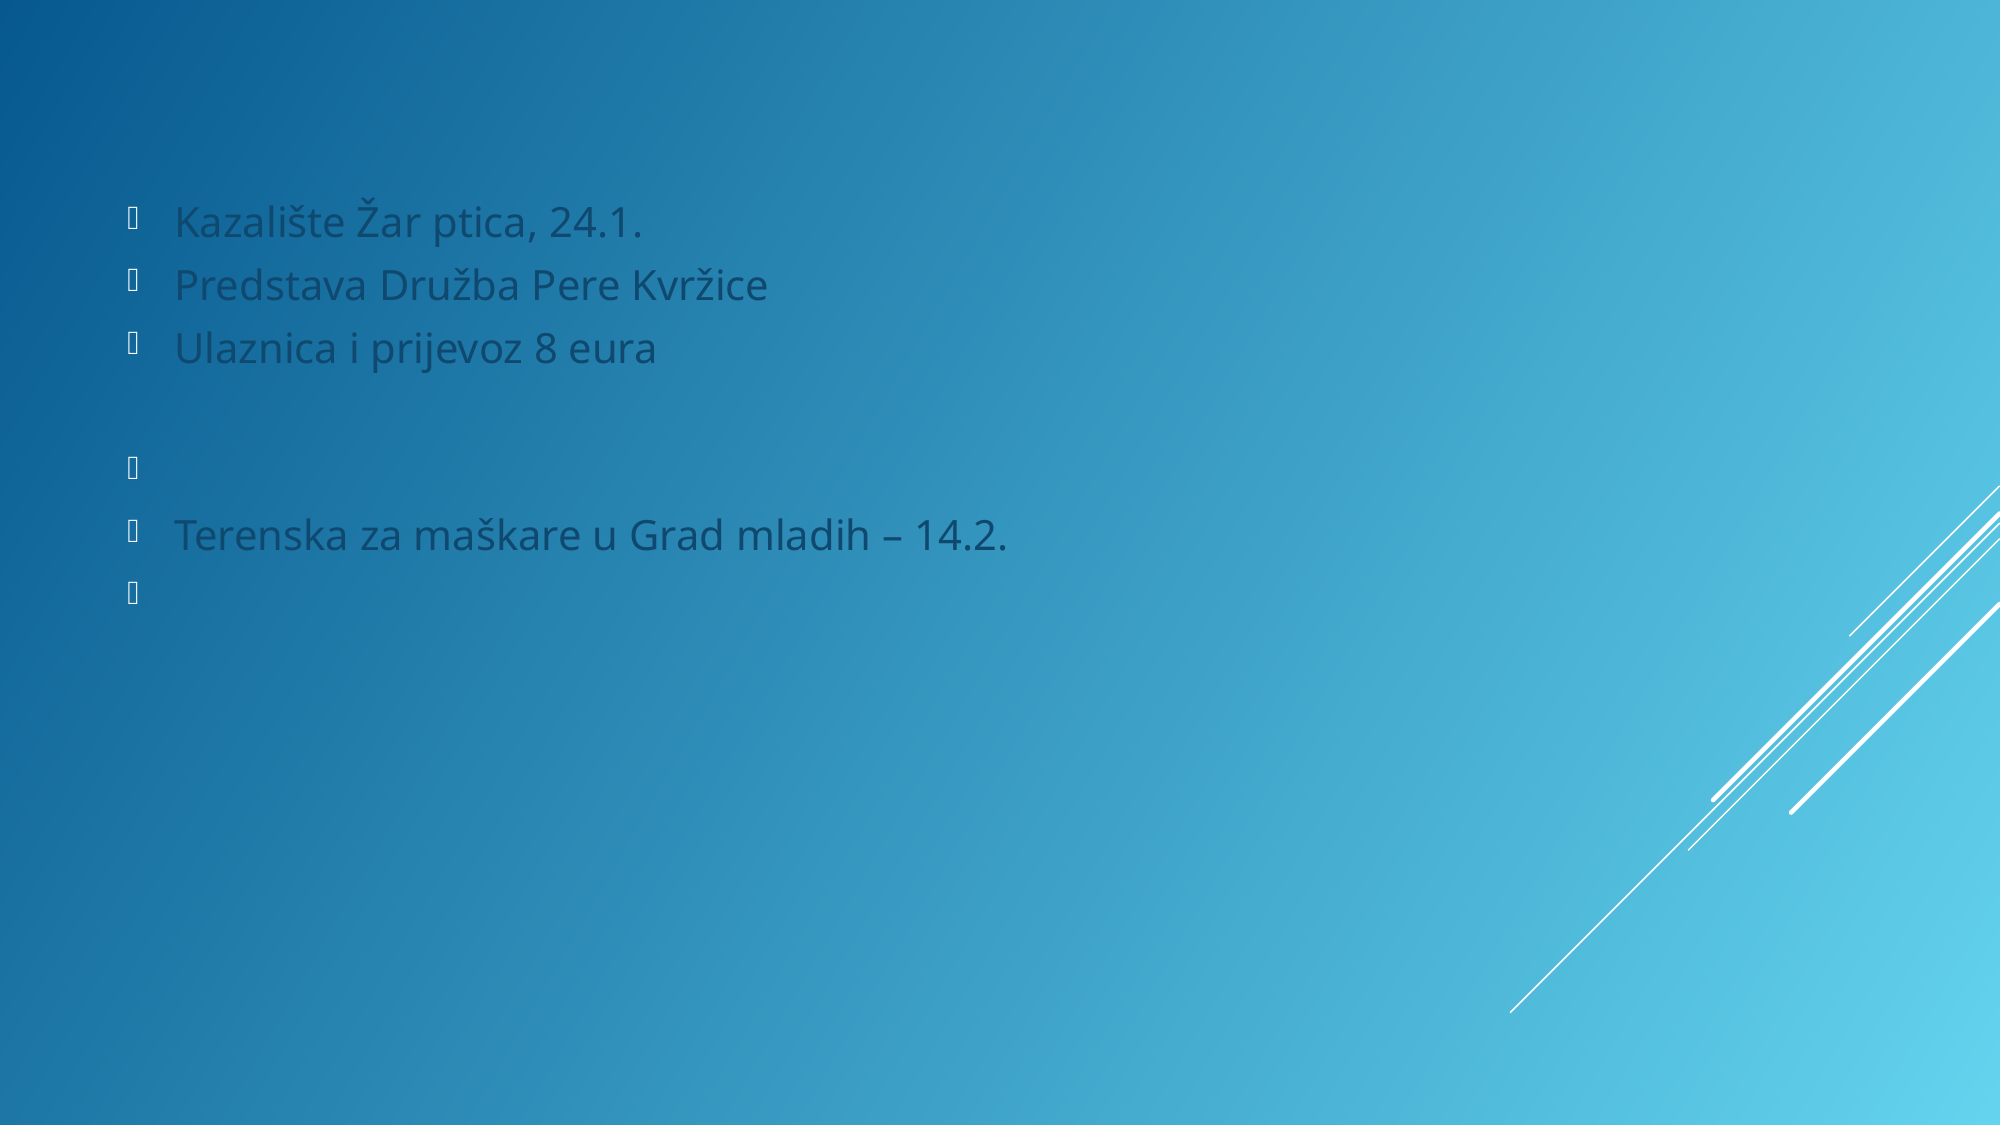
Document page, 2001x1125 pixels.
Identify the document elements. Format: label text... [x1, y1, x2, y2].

list Kazalište Žar ptica, 24.1. Predstava Družba Pere Kvržice Ulaznica i prijevoz 8 eura Terenska za maškare u Grad mladih – 14.2. [112, 112, 1513, 706]
